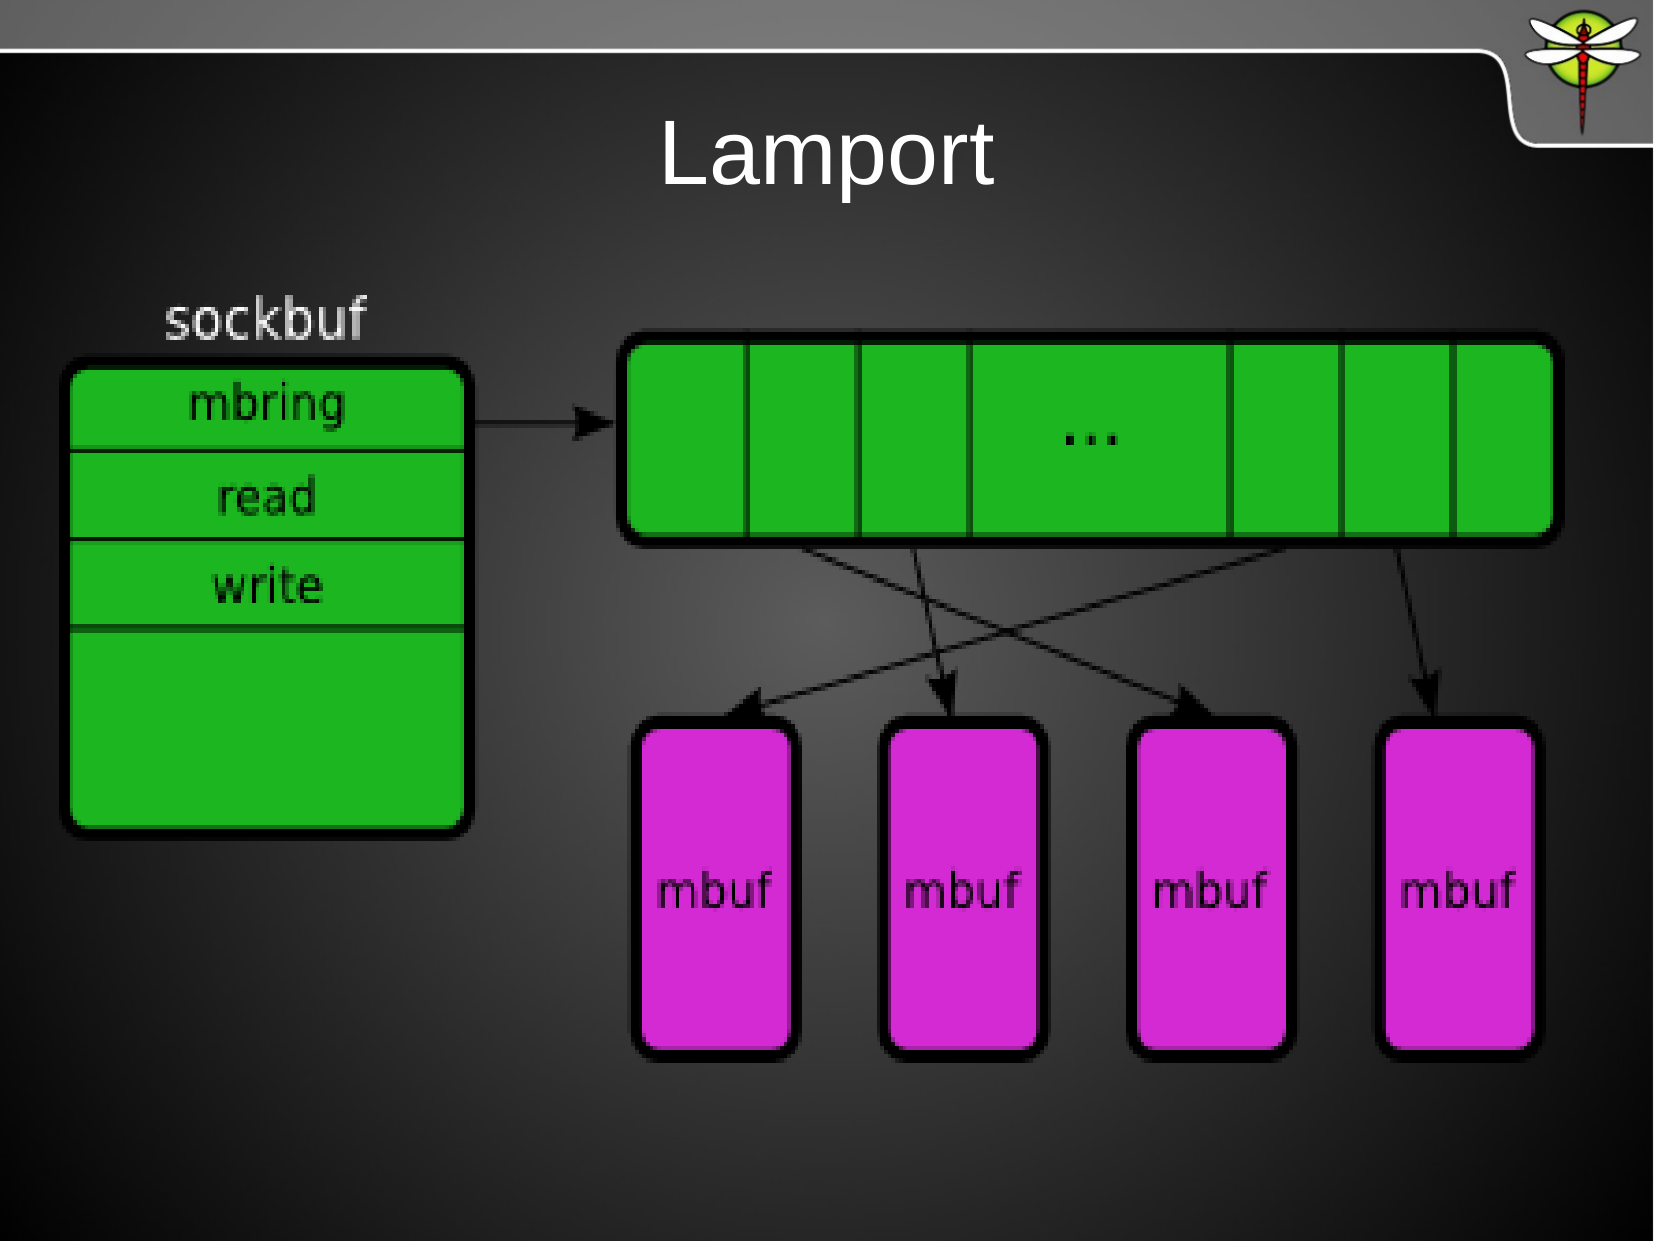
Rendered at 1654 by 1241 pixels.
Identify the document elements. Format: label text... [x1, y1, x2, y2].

picture [0, 0, 1654, 1241]
title Lamport [82, 56, 1571, 250]
